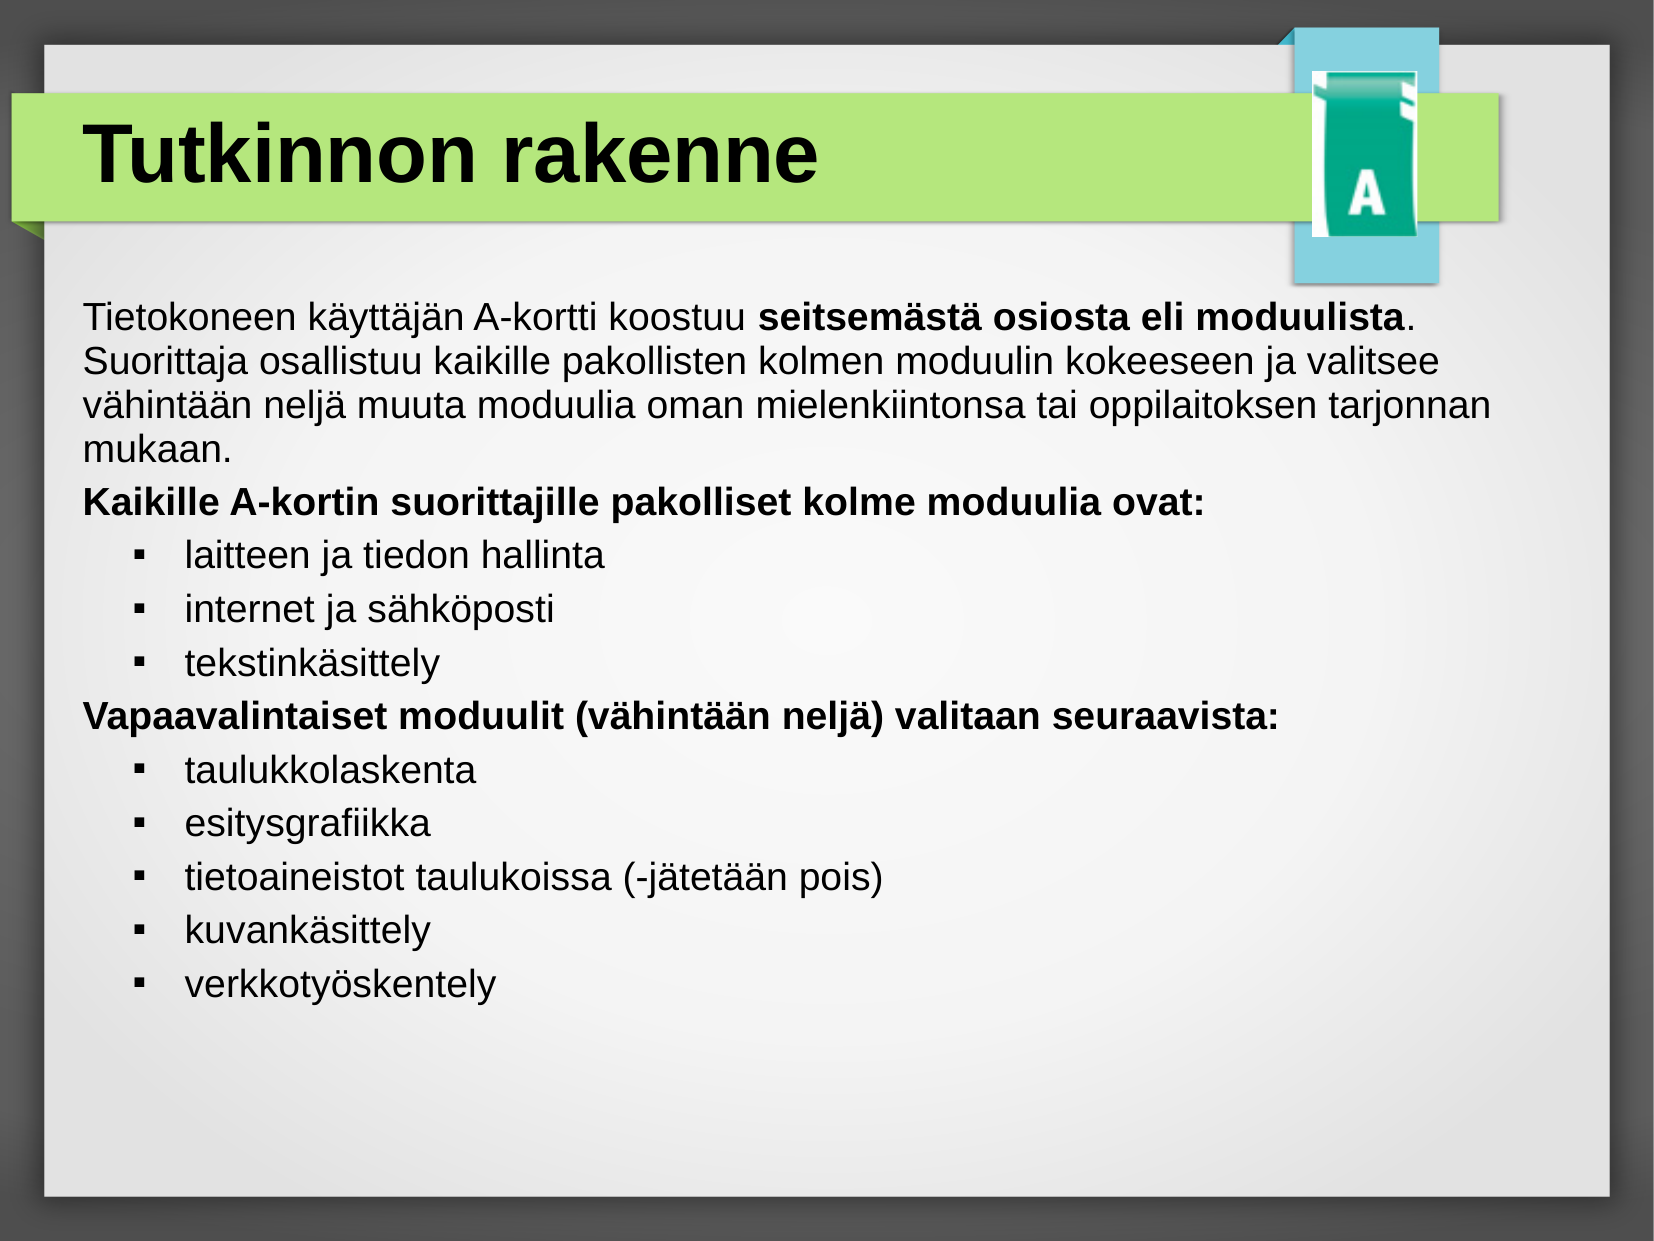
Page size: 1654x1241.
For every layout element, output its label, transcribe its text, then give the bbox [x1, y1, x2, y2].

picture [0, 0, 1654, 1241]
title Tutkinnon rakenne [82, 94, 1264, 213]
list Tietokoneen käyttäjän A-kortti koostuu seitsemästä osiosta eli moduulista. Suorittaja osallistuu kaikille pakollisten kolmen moduulin kokeeseen ja valitsee vähintään neljä muuta moduulia oman mielenkiintonsa tai oppilaitoksen tarjonnan mukaan. Kaikille A-kortin suorittajille pakolliset kolme moduulia ovat: laitteen ja tiedon hallinta internet ja sähköposti tekstinkäsittely Vapaavalintaiset moduulit (vähintään neljä) valitaan seuraavista: taulukkolaskenta esitysgrafiikka tietoaineistot taulukoissa (-jätetään pois) kuvankäsittely verkkotyöskentely [82, 295, 1571, 1015]
